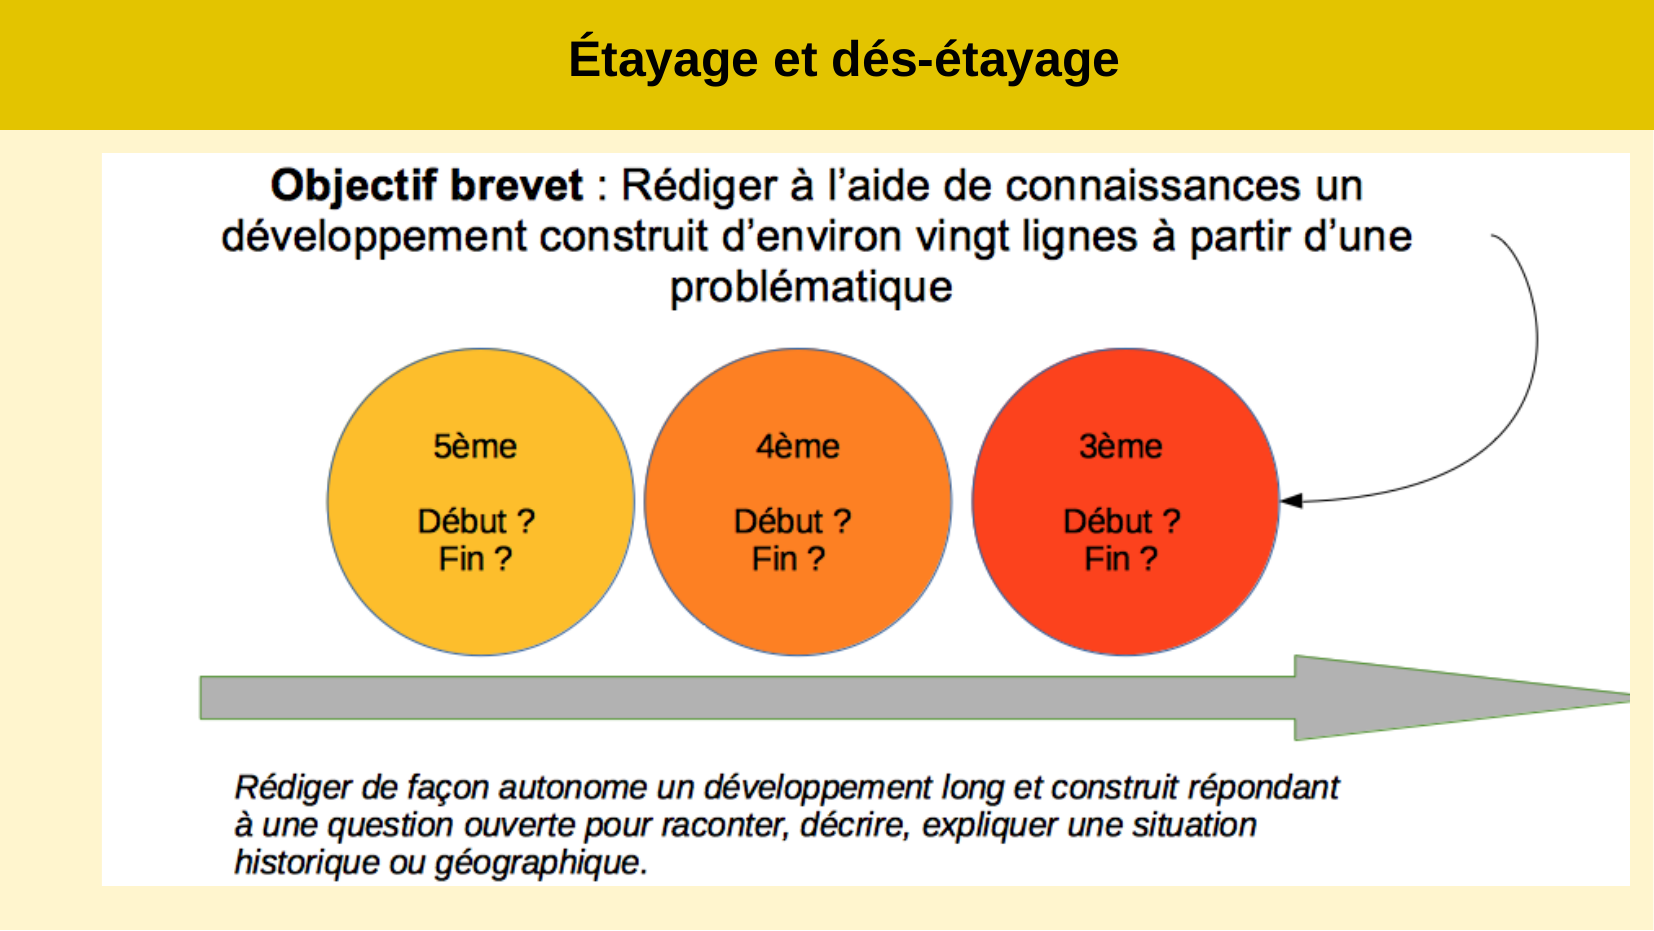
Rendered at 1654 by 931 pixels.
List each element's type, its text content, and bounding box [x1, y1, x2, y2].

text_box [0, 0, 1654, 130]
text_box Étayage et dés-étayage [153, 23, 1536, 142]
picture [101, 153, 1630, 886]
